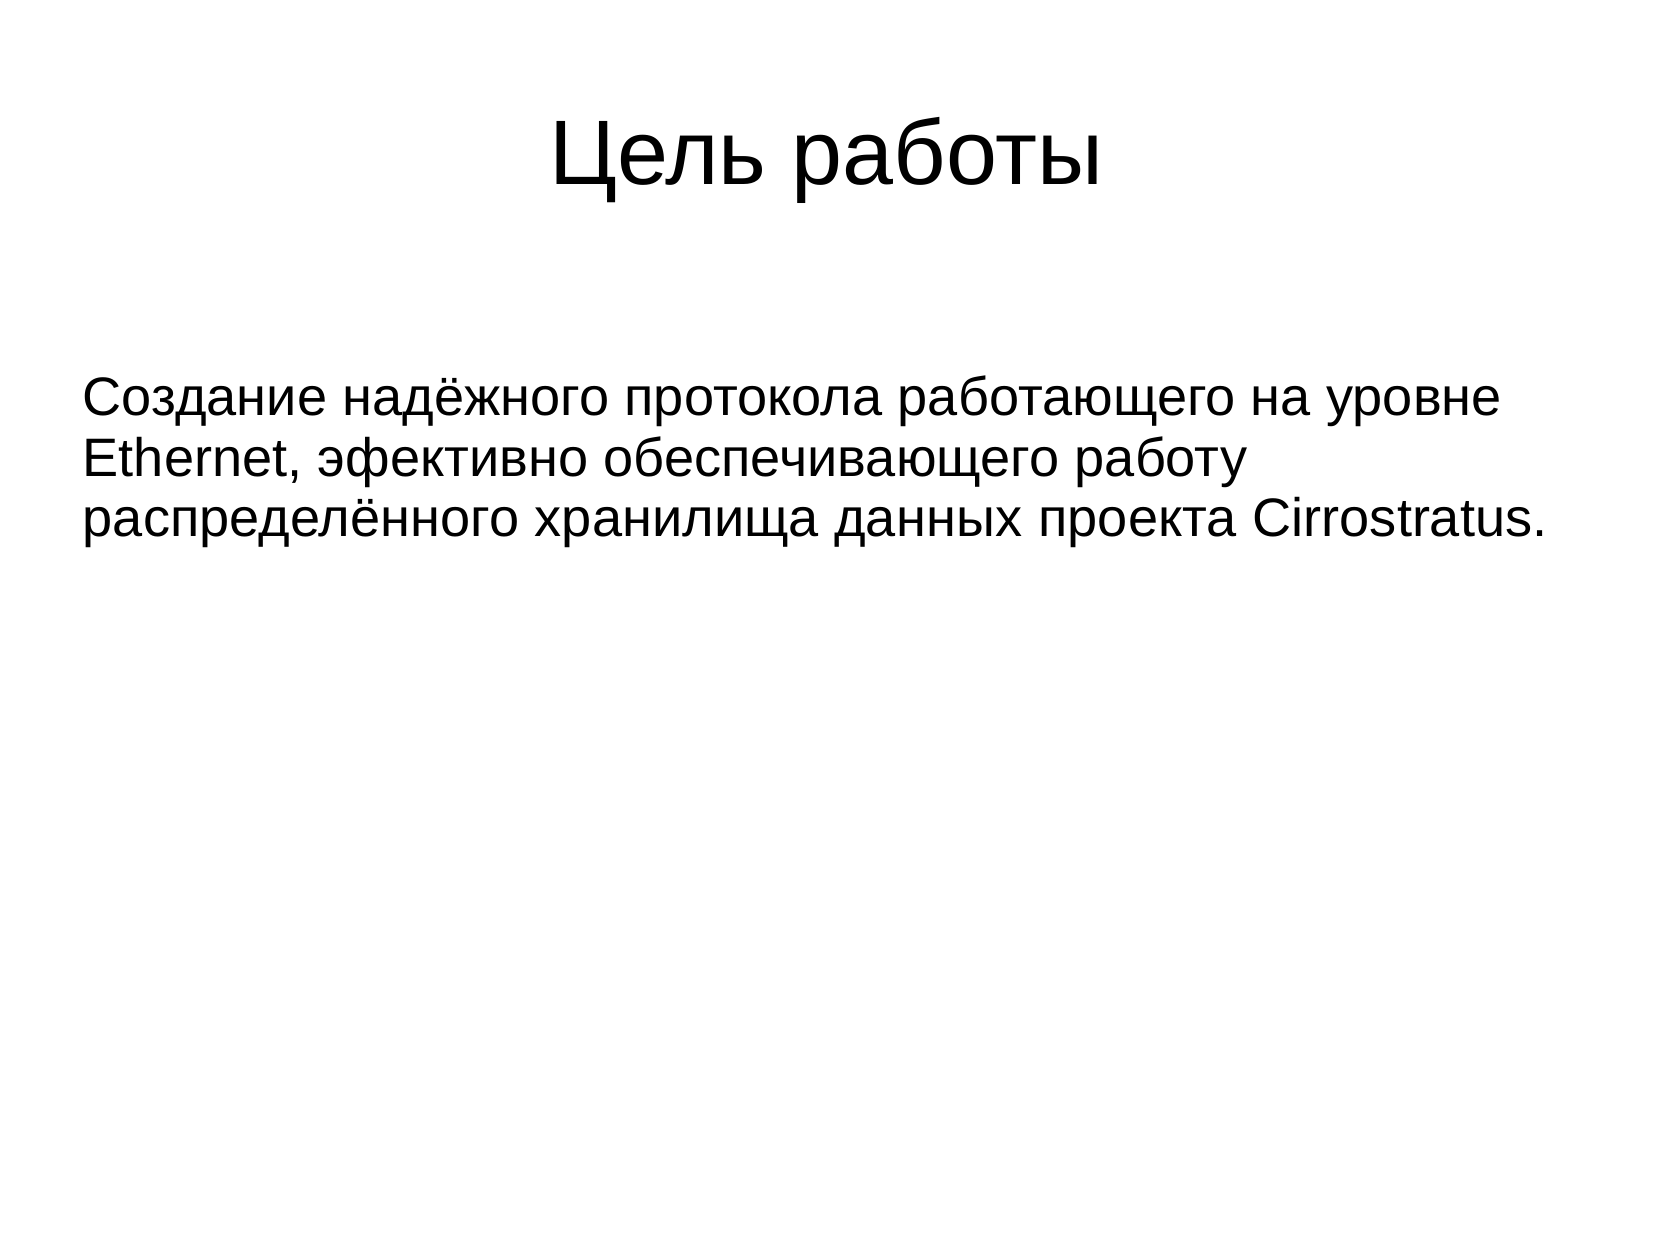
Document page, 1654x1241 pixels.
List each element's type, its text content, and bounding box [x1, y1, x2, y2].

subtitle Cоздание надёжного протокола работающего на уровне Ethernet, эфективно обеспечивающего работу распределённого хранилища данных проекта Cirrostratus. [82, 297, 1571, 1102]
title Цель работы [82, 56, 1571, 250]
